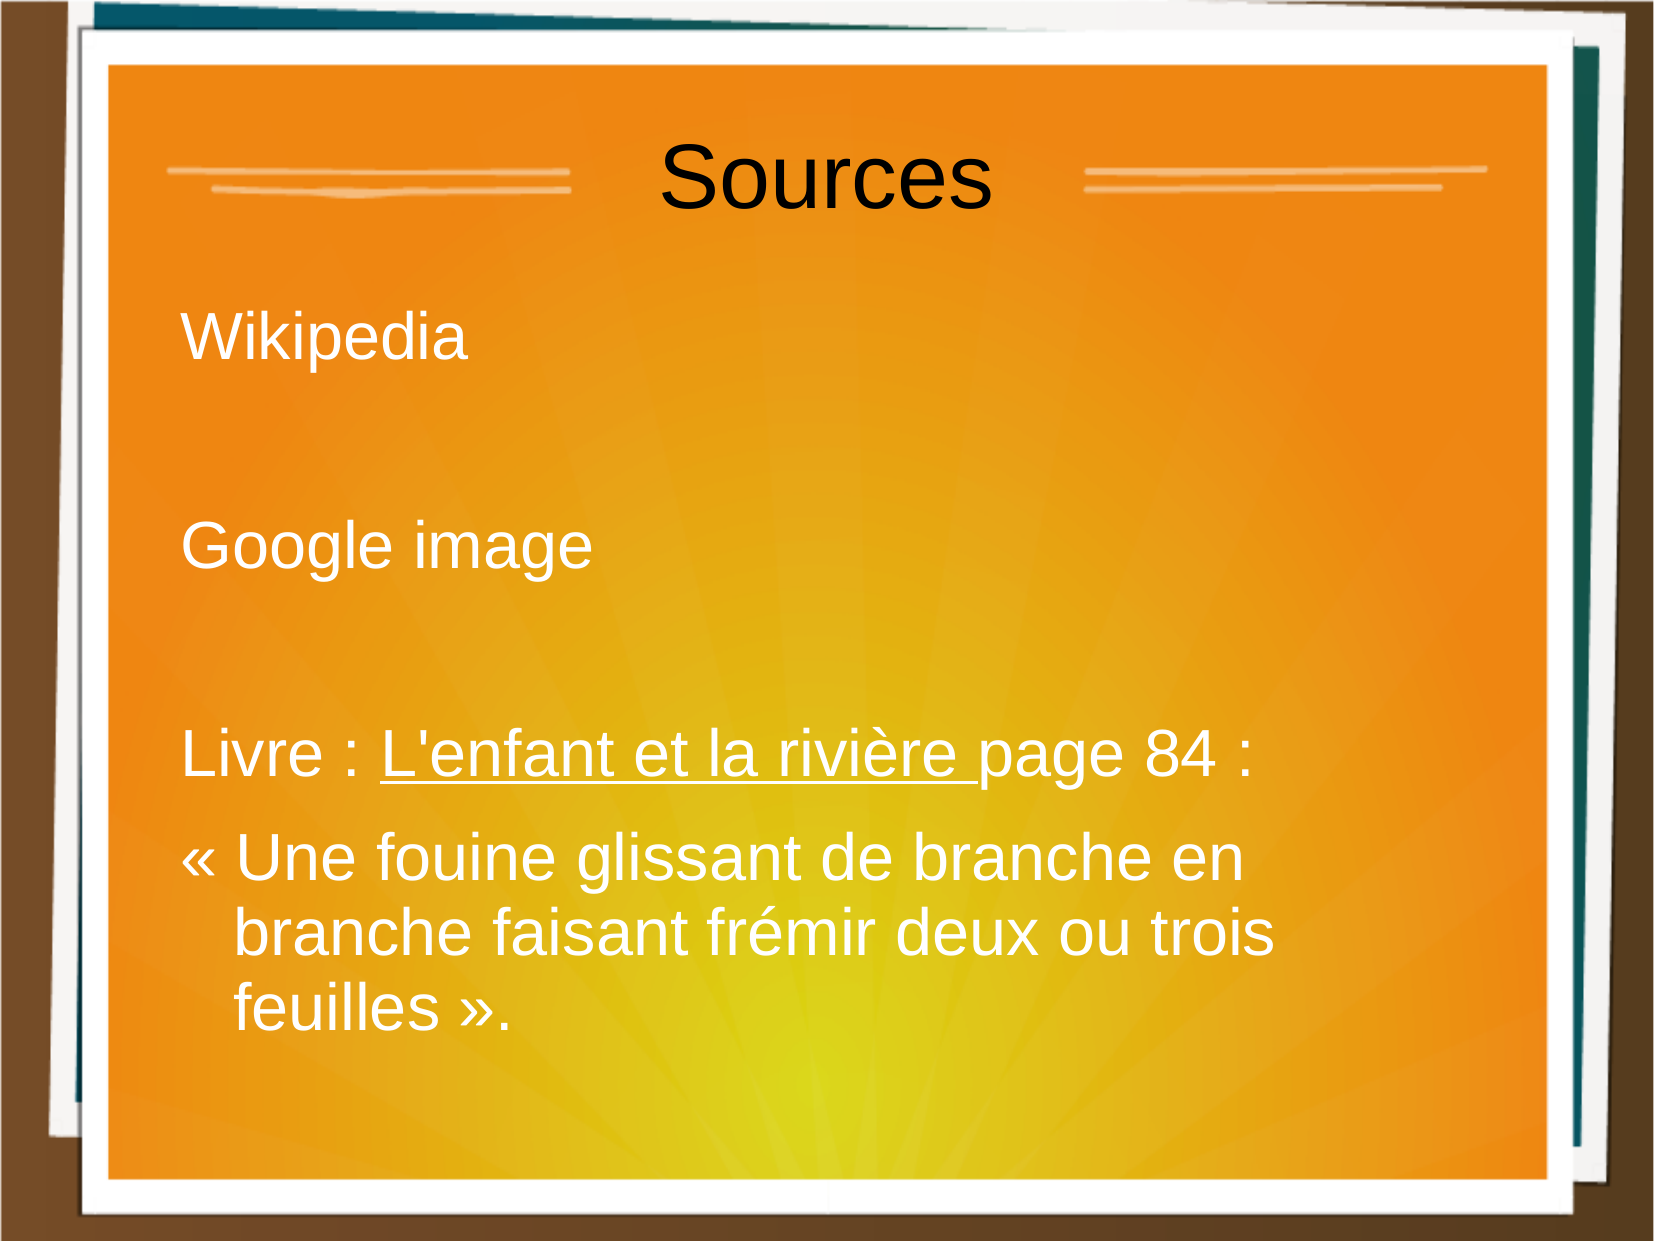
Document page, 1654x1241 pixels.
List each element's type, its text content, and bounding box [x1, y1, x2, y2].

picture [0, 0, 1654, 1241]
title Sources [566, 78, 1087, 276]
list Wikipedia Google image Livre : L'enfant et la rivière page 84 : « Une fouine glissant de branche en branche faisant frémir deux ou trois feuilles ». [162, 299, 1492, 1019]
